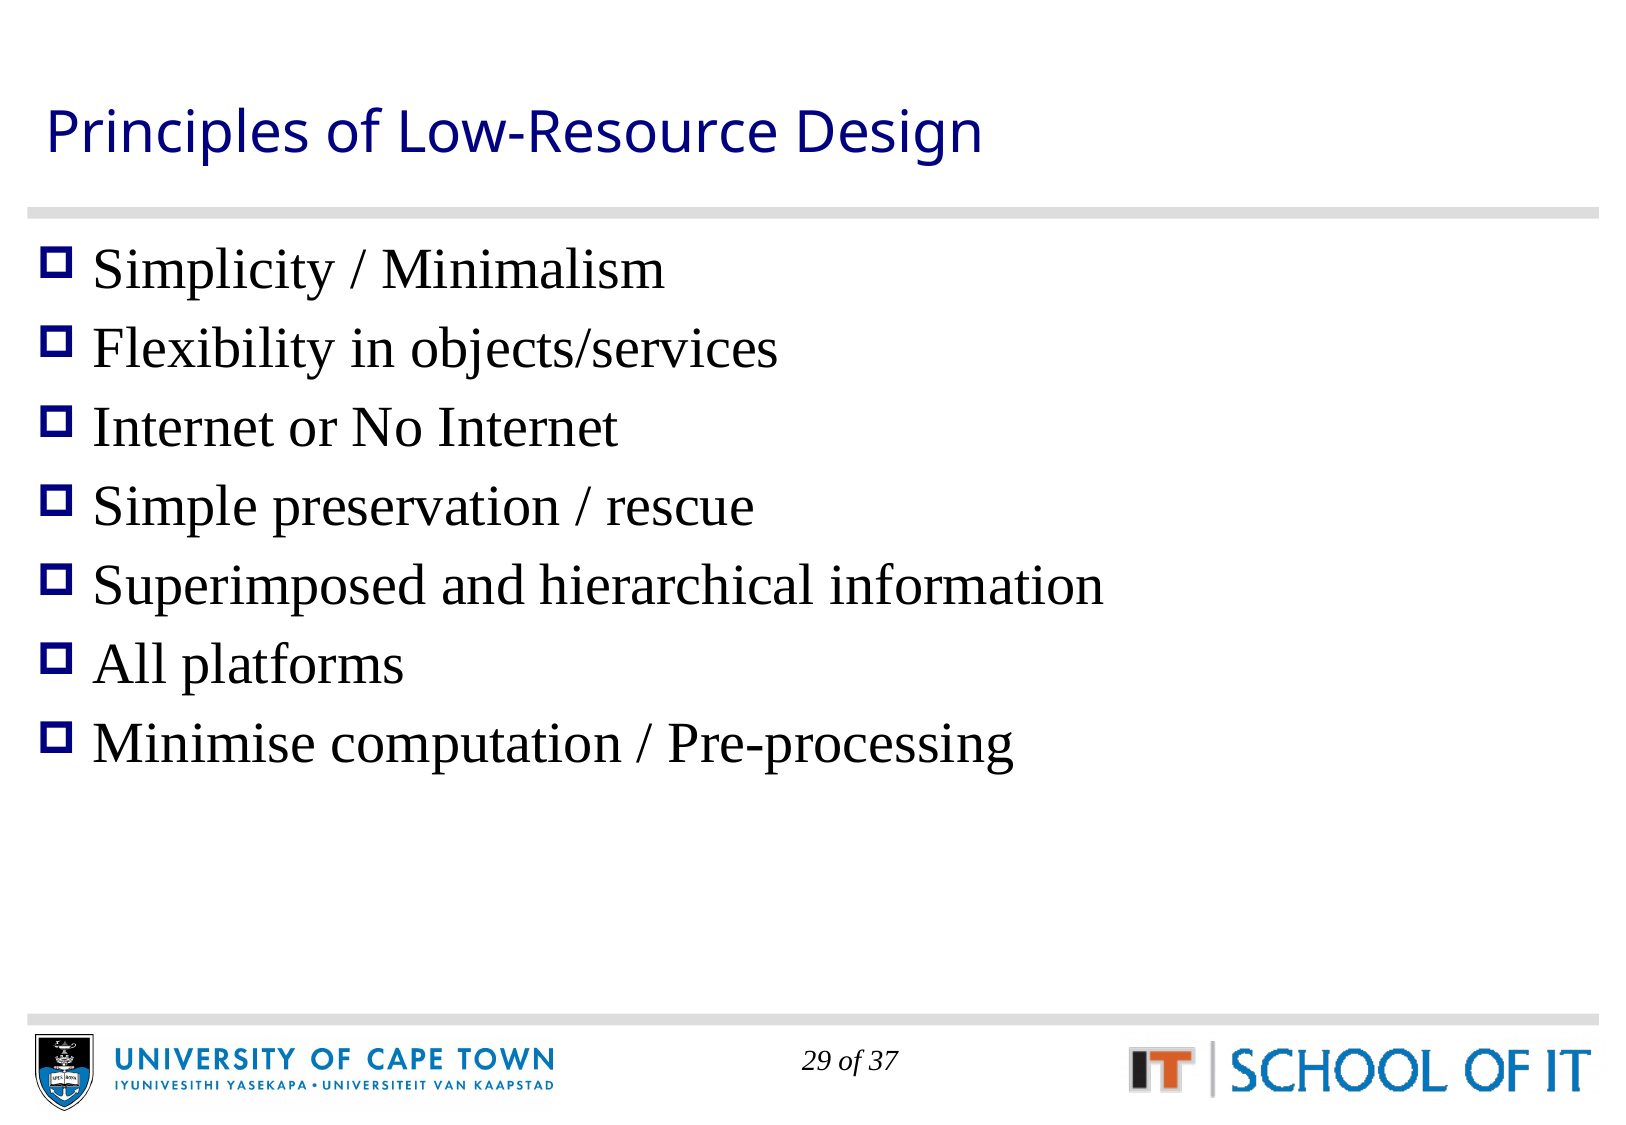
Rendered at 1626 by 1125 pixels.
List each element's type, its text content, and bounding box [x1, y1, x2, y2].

list Simplicity / Minimalism Flexibility in objects/services Internet or No Internet Simple preservation / rescue Superimposed and hierarchical information All platforms Minimise computation / Pre-processing [36, 236, 1579, 998]
picture [35, 1034, 553, 1111]
title Principles of Low-Resource Design [45, 66, 1583, 194]
picture [1118, 1030, 1606, 1109]
